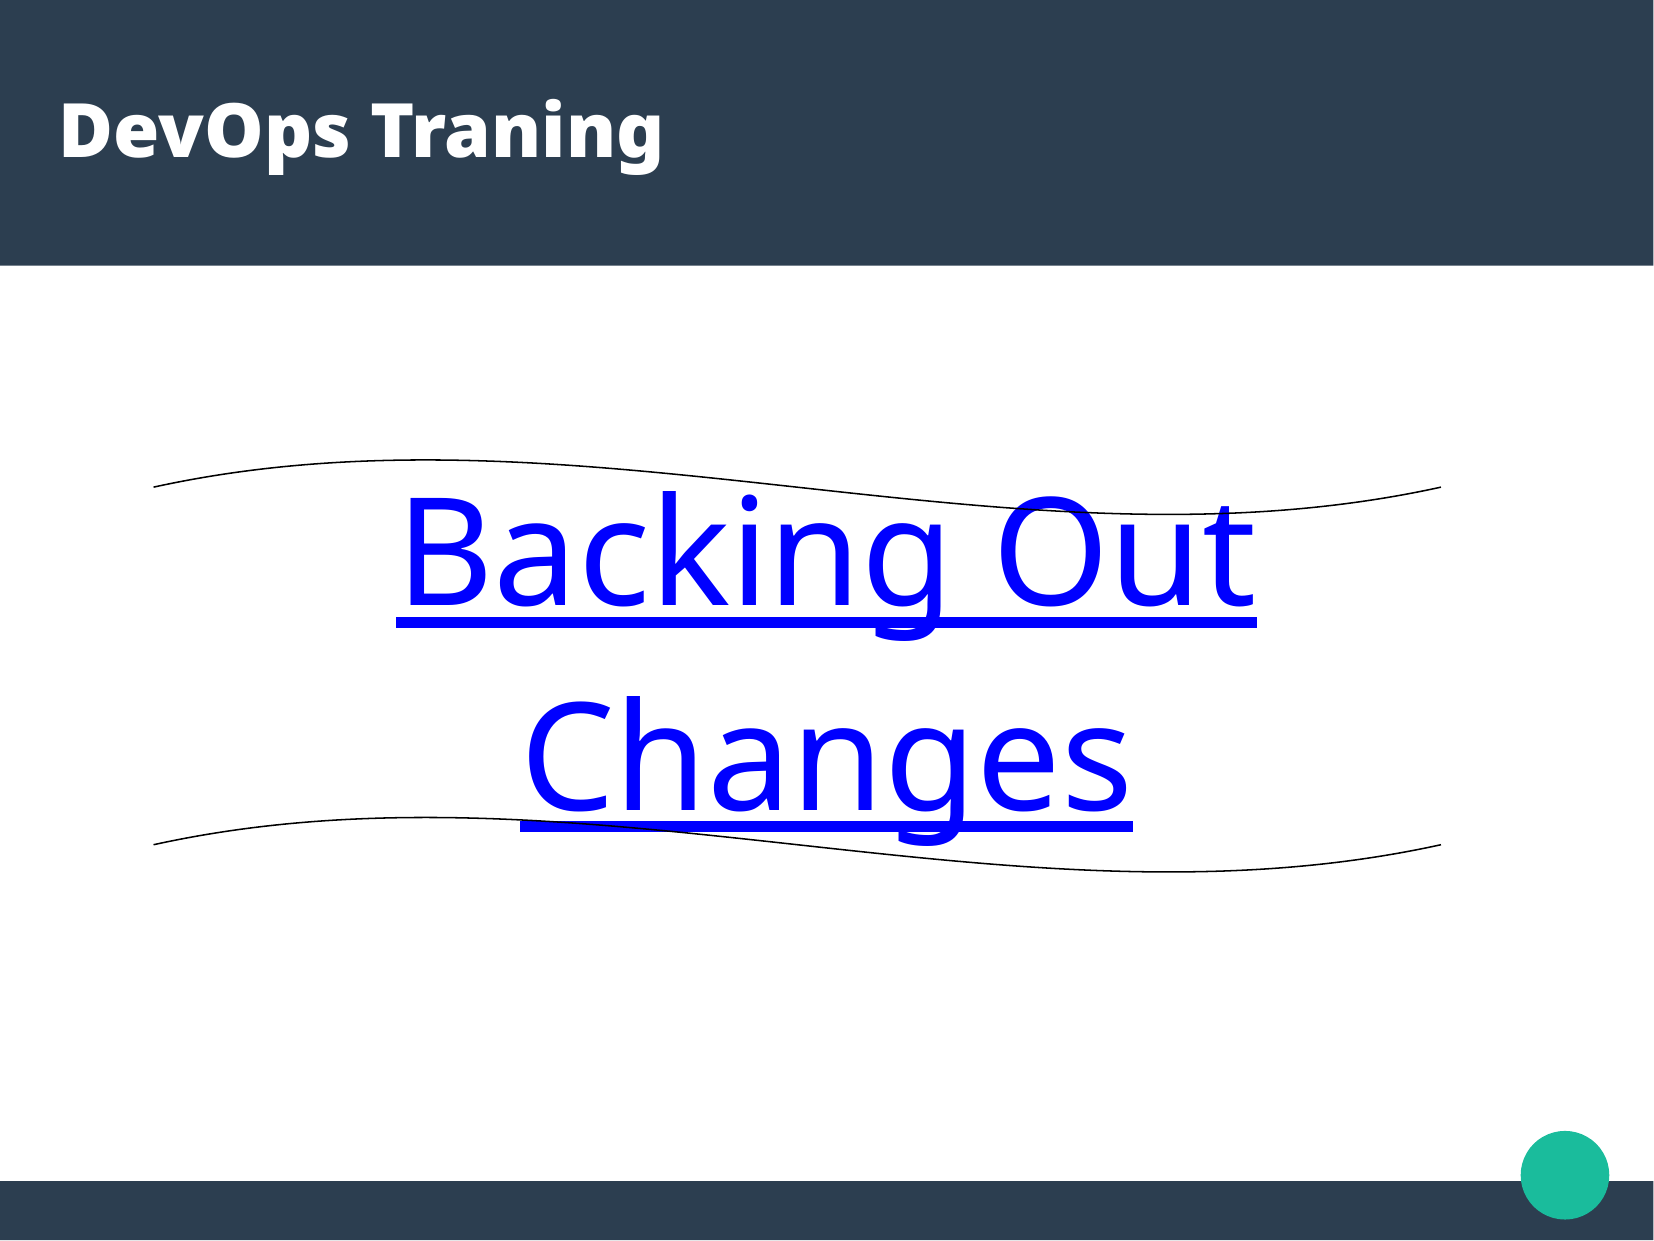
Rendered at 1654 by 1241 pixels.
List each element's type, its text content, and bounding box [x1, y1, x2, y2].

subtitle Backing Out Changes [82, 290, 1571, 1010]
title DevOps Traning [59, 49, 1595, 207]
